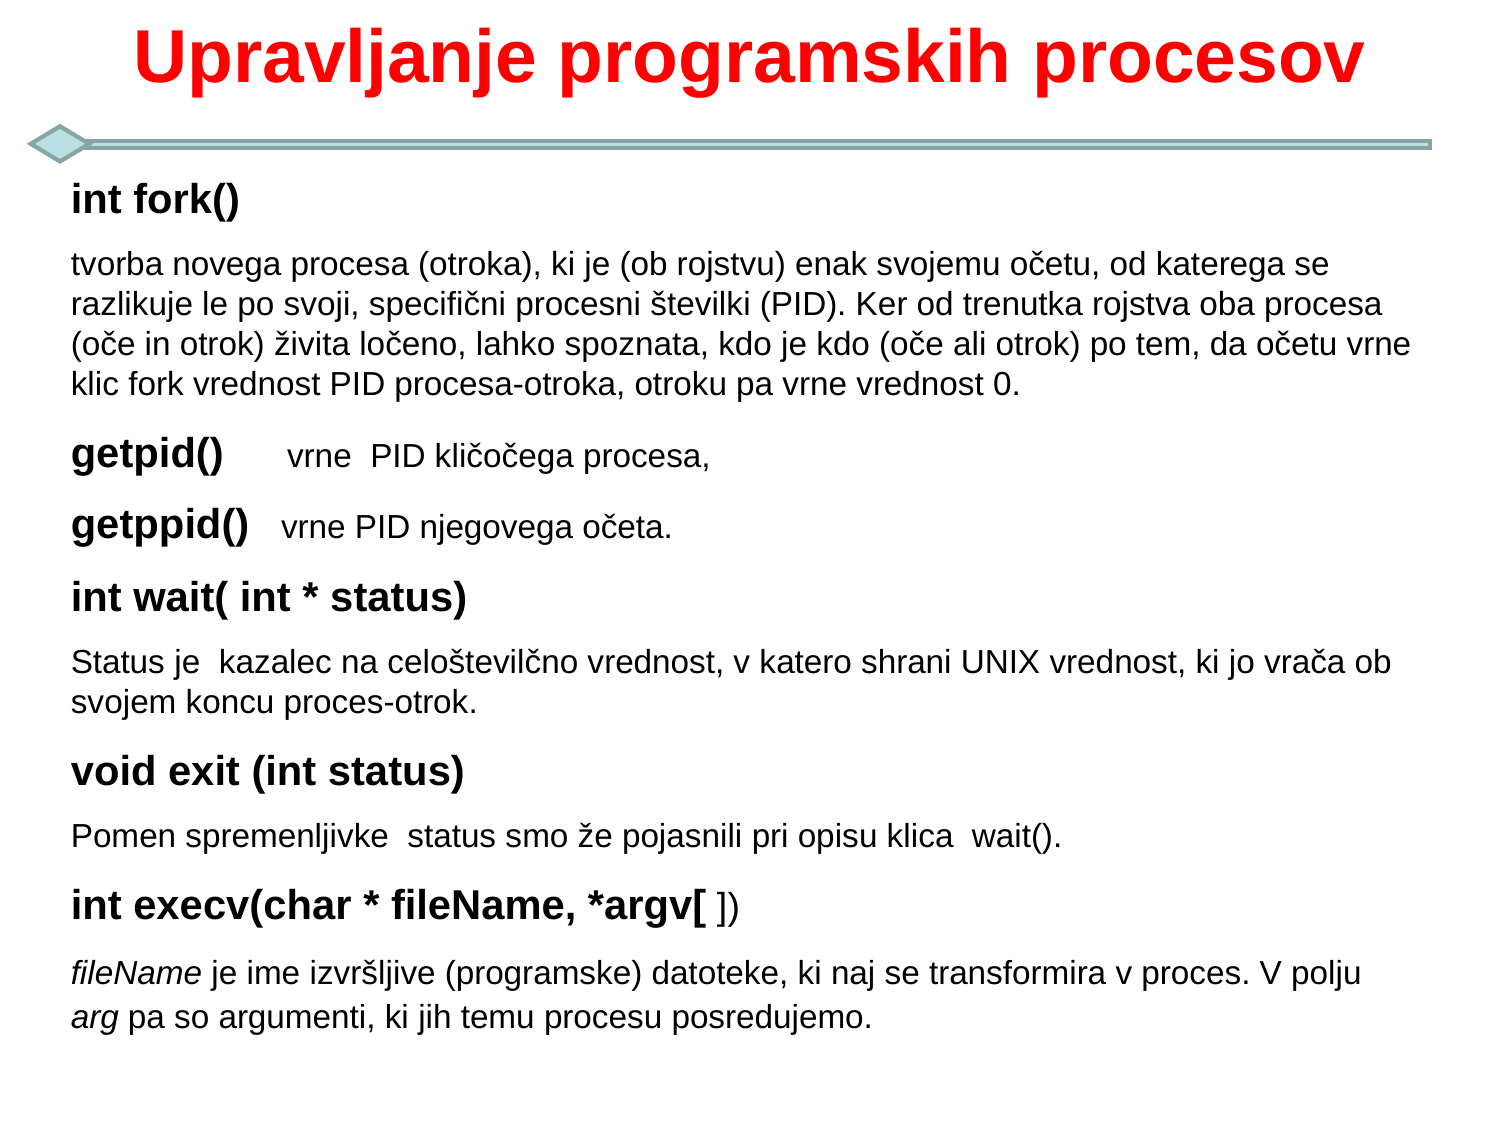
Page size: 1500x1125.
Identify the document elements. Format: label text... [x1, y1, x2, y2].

title Upravljanje programskih procesov [75, 0, 1426, 186]
text_box int fork() tvorba novega procesa (otroka), ki je (ob rojstvu) enak svojemu očetu, od katerega se razlikuje le po svoji, specifični procesni številki (PID). Ker od trenutka rojstva oba procesa (oče in otrok) živita ločeno, lahko spoznata, kdo je kdo (oče ali otrok) po tem, da očetu vrne klic fork vrednost PID procesa-otroka, otroku pa vrne vrednost 0. getpid() vrne PID kličočega procesa, getppid() vrne PID njegovega očeta. int wait( int * status) Status je kazalec na celoštevilčno vrednost, v katero shrani UNIX vrednost, ki jo vrača ob svojem koncu proces-otrok. void exit (int status) Pomen spremenljivke status smo že pojasnili pri opisu klica wait(). int execv(char * fileName, *argv[ ]) fileName je ime izvršljive (programske) datoteke, ki naj se transformira v proces. V polju arg pa so argumenti, ki jih temu procesu posredujemo. [55, 163, 1444, 1044]
